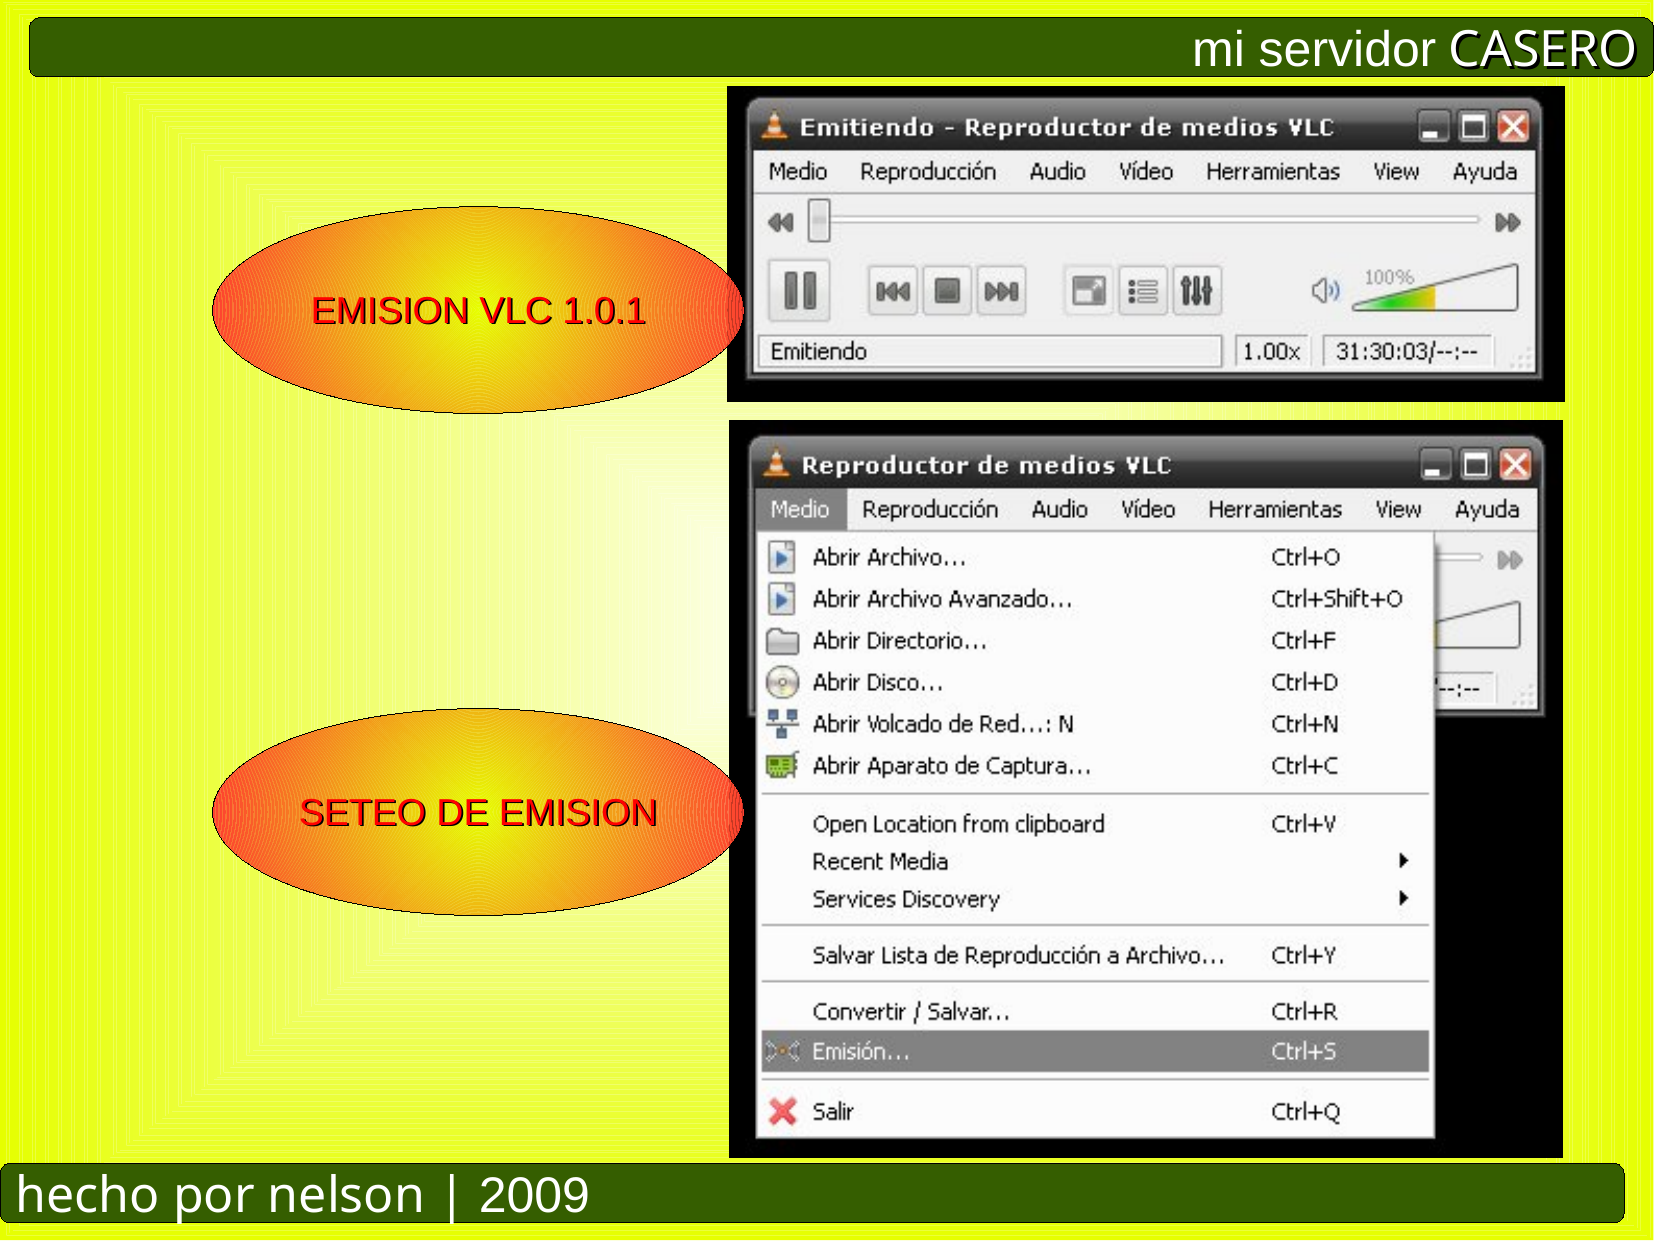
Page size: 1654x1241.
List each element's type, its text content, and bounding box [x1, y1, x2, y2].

picture [727, 86, 1565, 402]
picture [729, 420, 1563, 1158]
text_box EMISION VLC 1.0.1 [212, 206, 745, 414]
text_box SETEO DE EMISION [212, 708, 745, 916]
